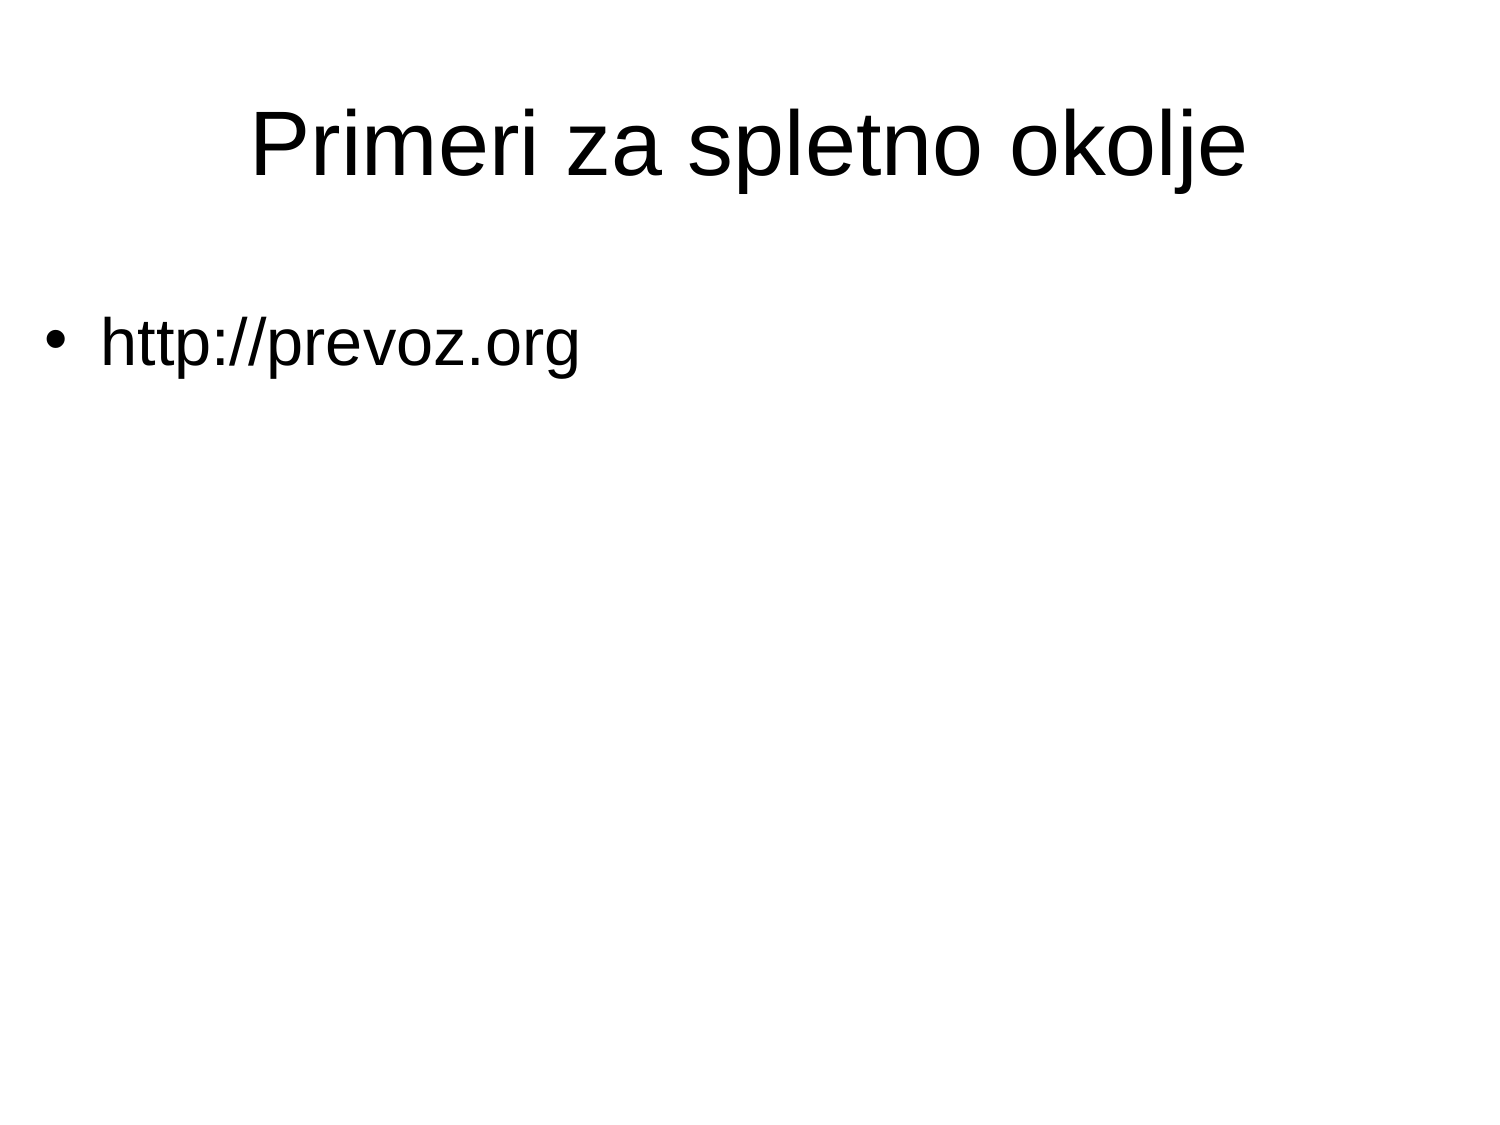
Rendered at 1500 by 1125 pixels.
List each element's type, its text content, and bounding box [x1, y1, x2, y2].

title Primeri za spletno okolje [75, 45, 1426, 233]
list http://prevoz.org [29, 290, 1380, 1034]
